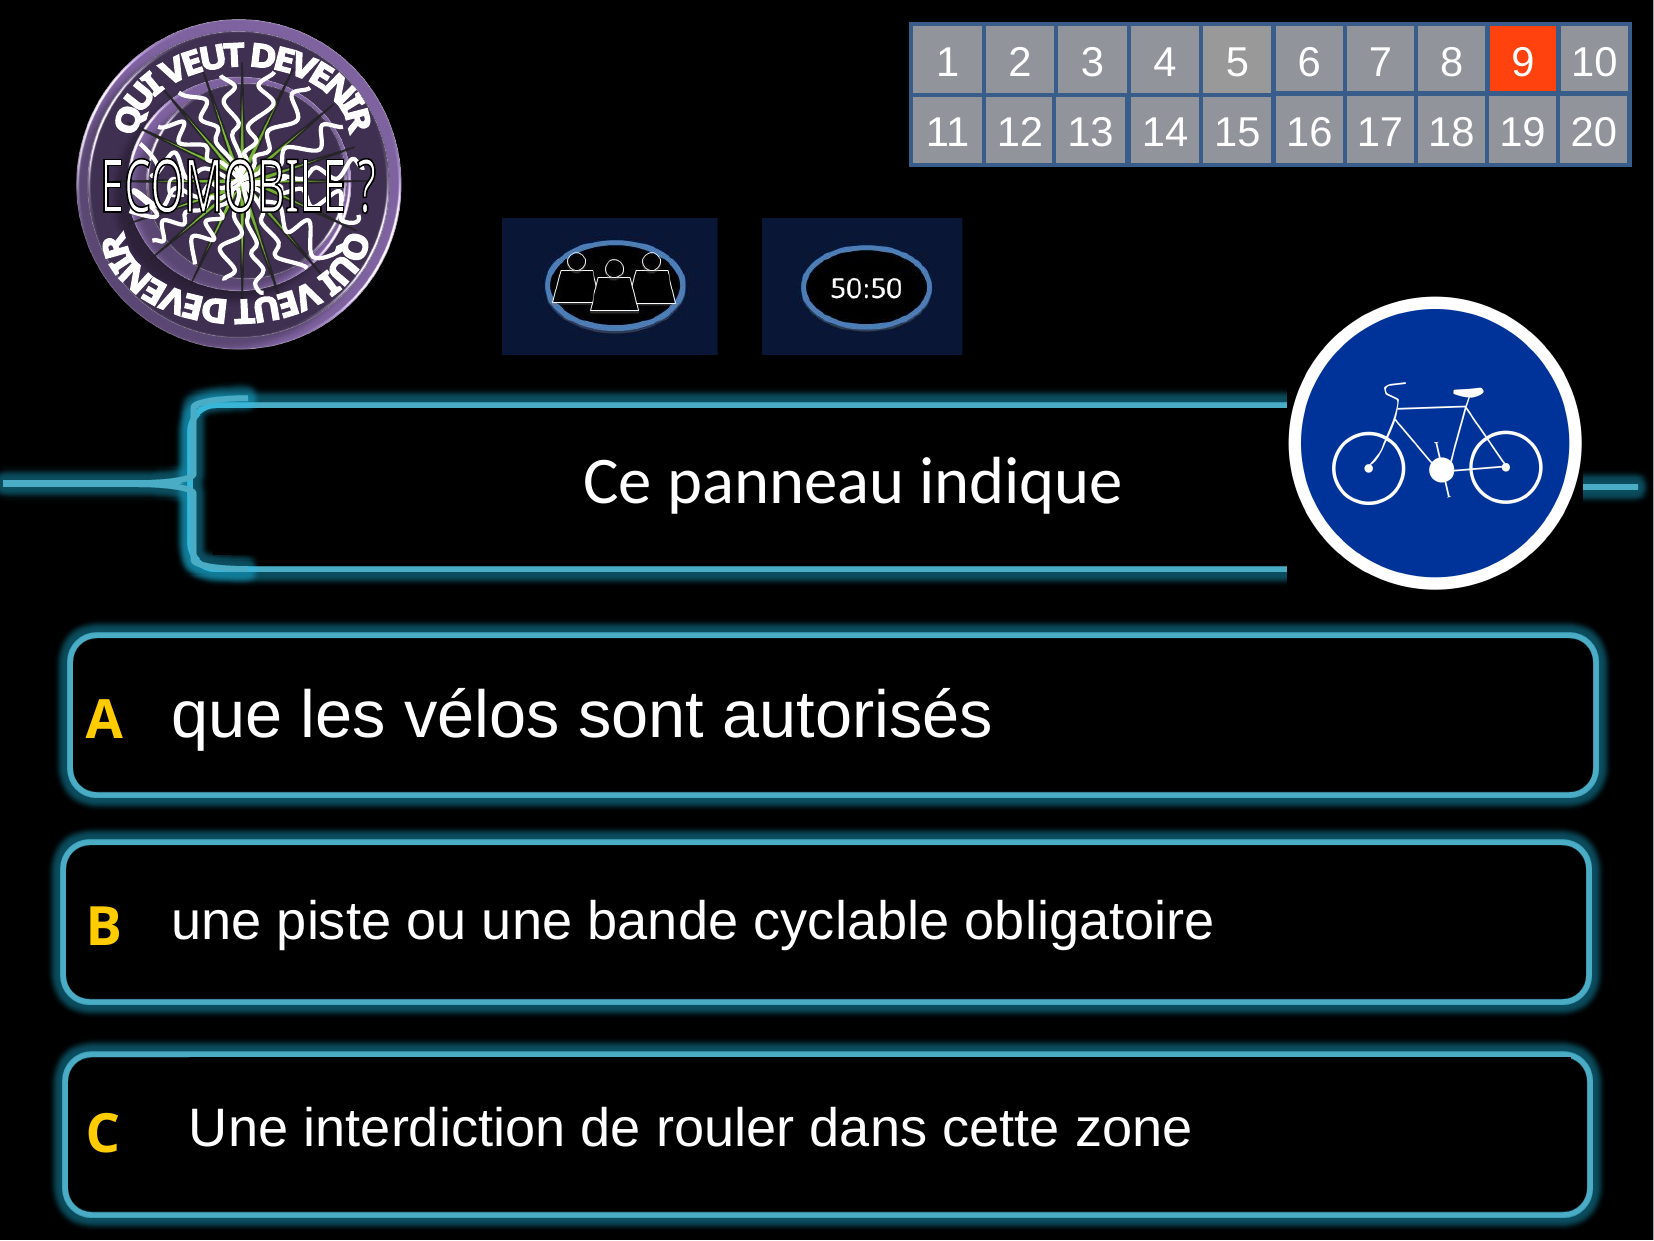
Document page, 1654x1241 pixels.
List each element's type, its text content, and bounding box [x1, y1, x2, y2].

text_box 10 [1558, 24, 1630, 93]
picture [45, 1034, 1610, 1235]
text_box 4 [1128, 24, 1201, 94]
text_box 5 [1201, 24, 1273, 94]
text_box 7 [1344, 24, 1416, 93]
text_box 9 [1487, 24, 1558, 93]
text_box 1 [911, 24, 983, 94]
text_box 12 [983, 94, 1054, 166]
text_box 3 [1056, 24, 1128, 95]
picture [50, 615, 1616, 815]
list Une interdiction de rouler dans cette zone [188, 1057, 1571, 1199]
title Ce panneau indique [212, 419, 1287, 555]
text_box 16 [1273, 93, 1345, 166]
text_box 15 [1201, 94, 1273, 166]
text_box 2 [983, 24, 1056, 94]
text_box 13 [1054, 94, 1127, 166]
list une piste ou une bande cyclable obligatoire [171, 850, 1571, 993]
text_box 8 [1416, 24, 1487, 93]
text_box 17 [1345, 93, 1415, 166]
text_box 20 [1558, 93, 1630, 166]
picture [0, 295, 1654, 591]
picture [53, 18, 402, 370]
picture [43, 822, 1609, 1022]
text_box 6 [1273, 24, 1344, 93]
text_box 11 [911, 94, 983, 166]
text_box 14 [1128, 94, 1201, 166]
list que les vélos sont autorisés [171, 643, 1571, 786]
text_box 18 [1415, 93, 1486, 166]
text_box 19 [1486, 93, 1558, 166]
